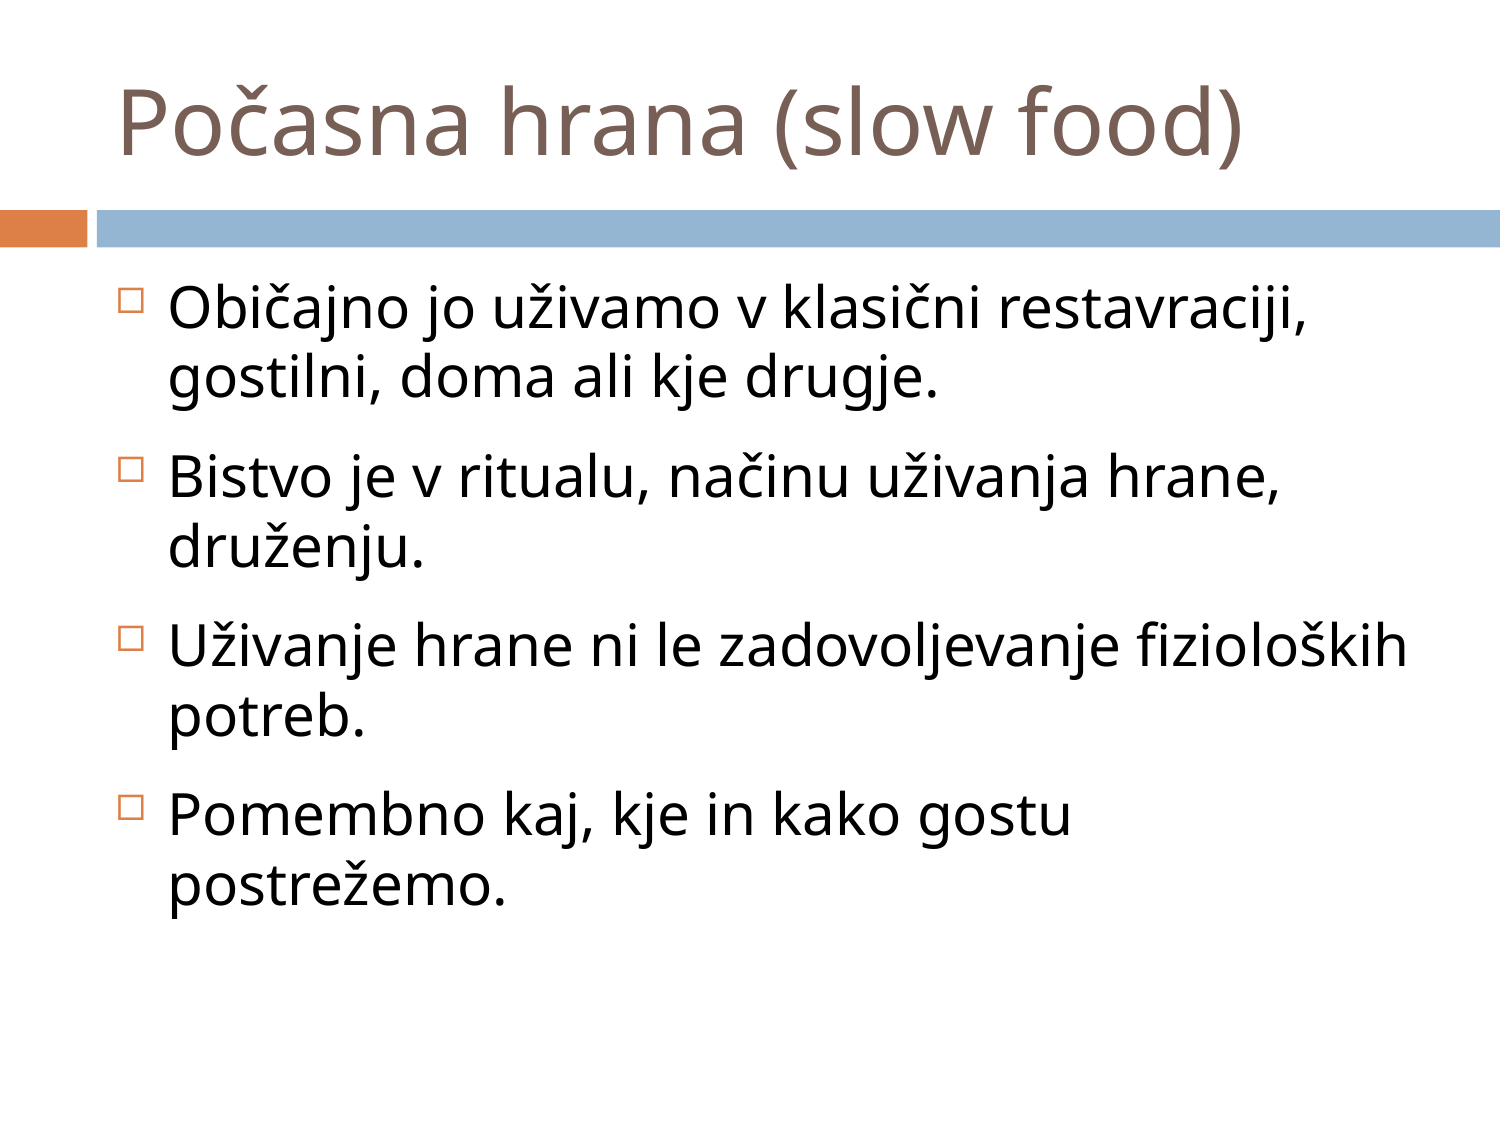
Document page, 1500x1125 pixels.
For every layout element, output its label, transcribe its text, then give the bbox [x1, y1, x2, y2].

list Običajno jo uživamo v klasični restavraciji, gostilni, doma ali kje drugje. Bistvo je v ritualu, načinu uživanja hrane, druženju. Uživanje hrane ni le zadovoljevanje fizioloških potreb. Pomembno kaj, kje in kako gostu postrežemo. [100, 262, 1438, 1000]
title Počasna hrana (slow food) [100, 37, 1438, 200]
